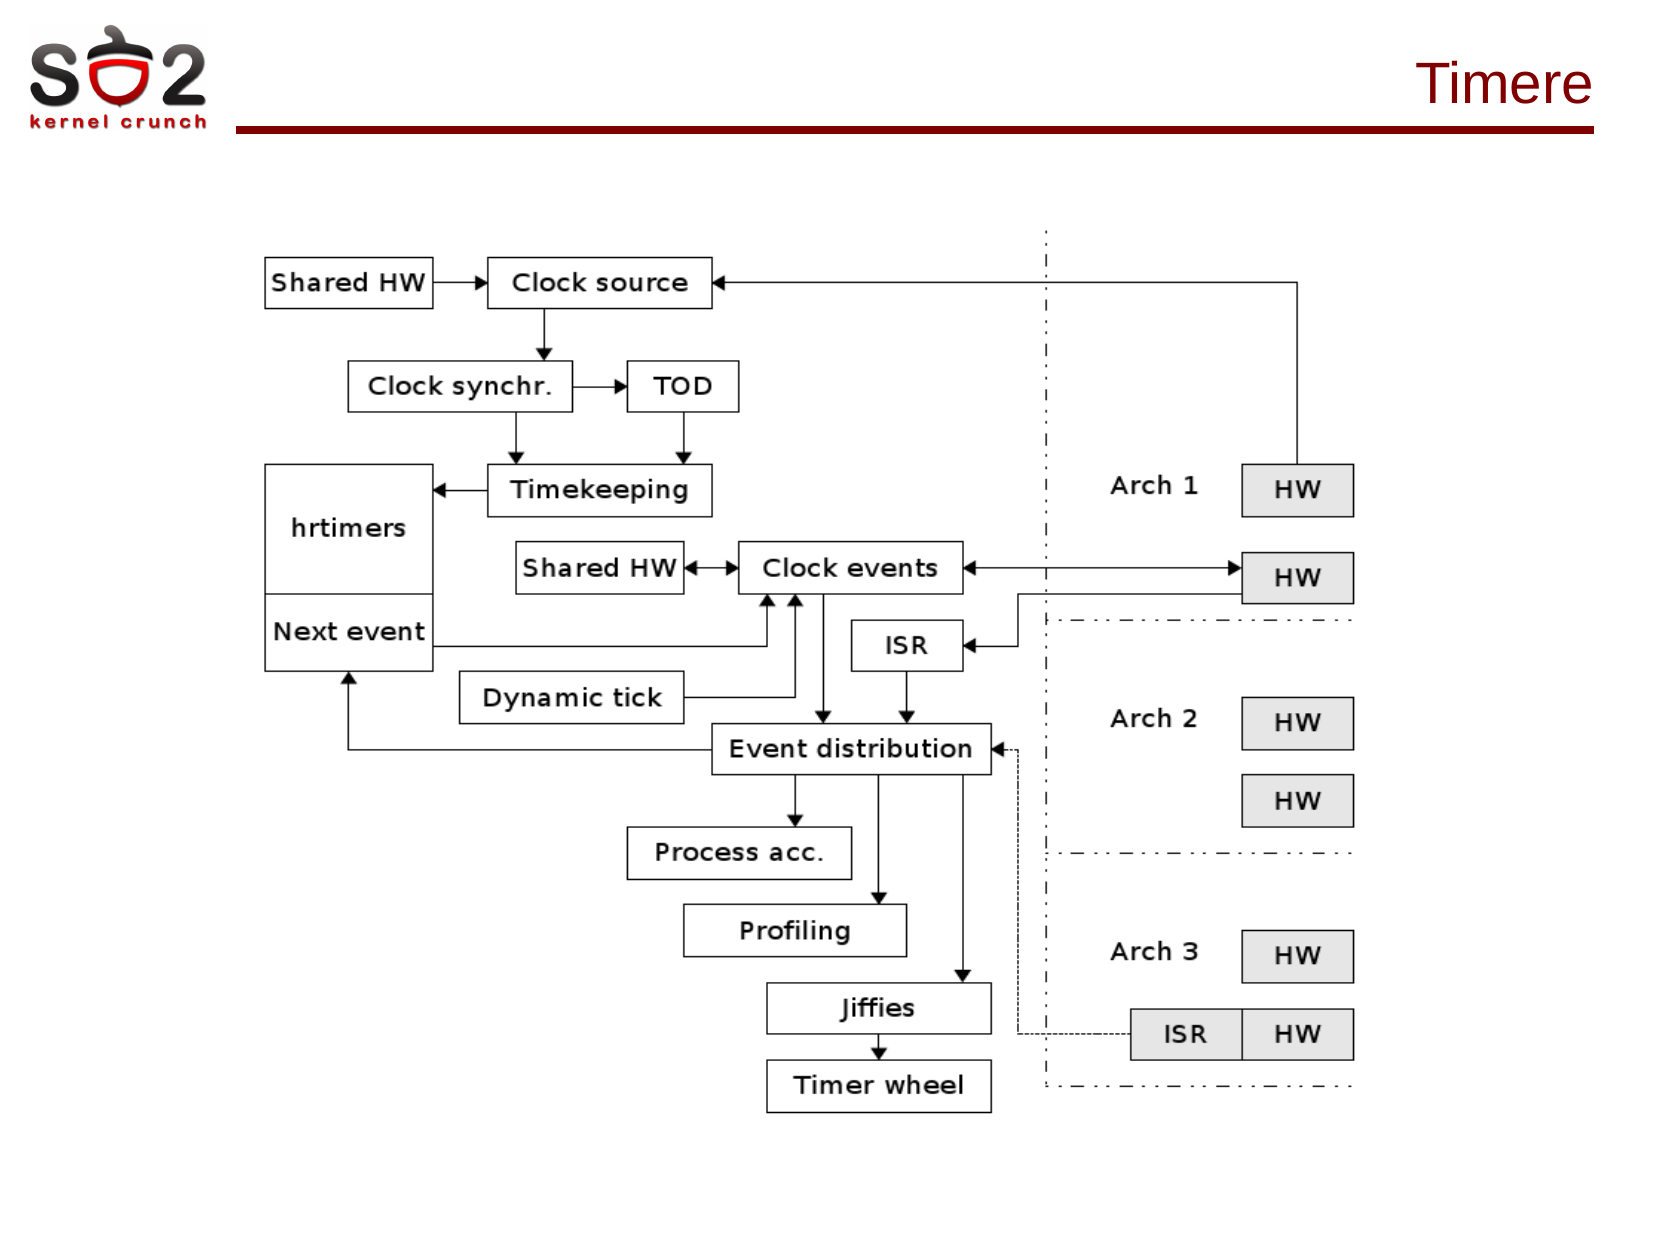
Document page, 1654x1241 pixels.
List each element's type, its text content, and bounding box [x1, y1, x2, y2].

title Timere [236, 51, 1595, 117]
picture [29, 23, 207, 130]
picture [177, 206, 1506, 1152]
